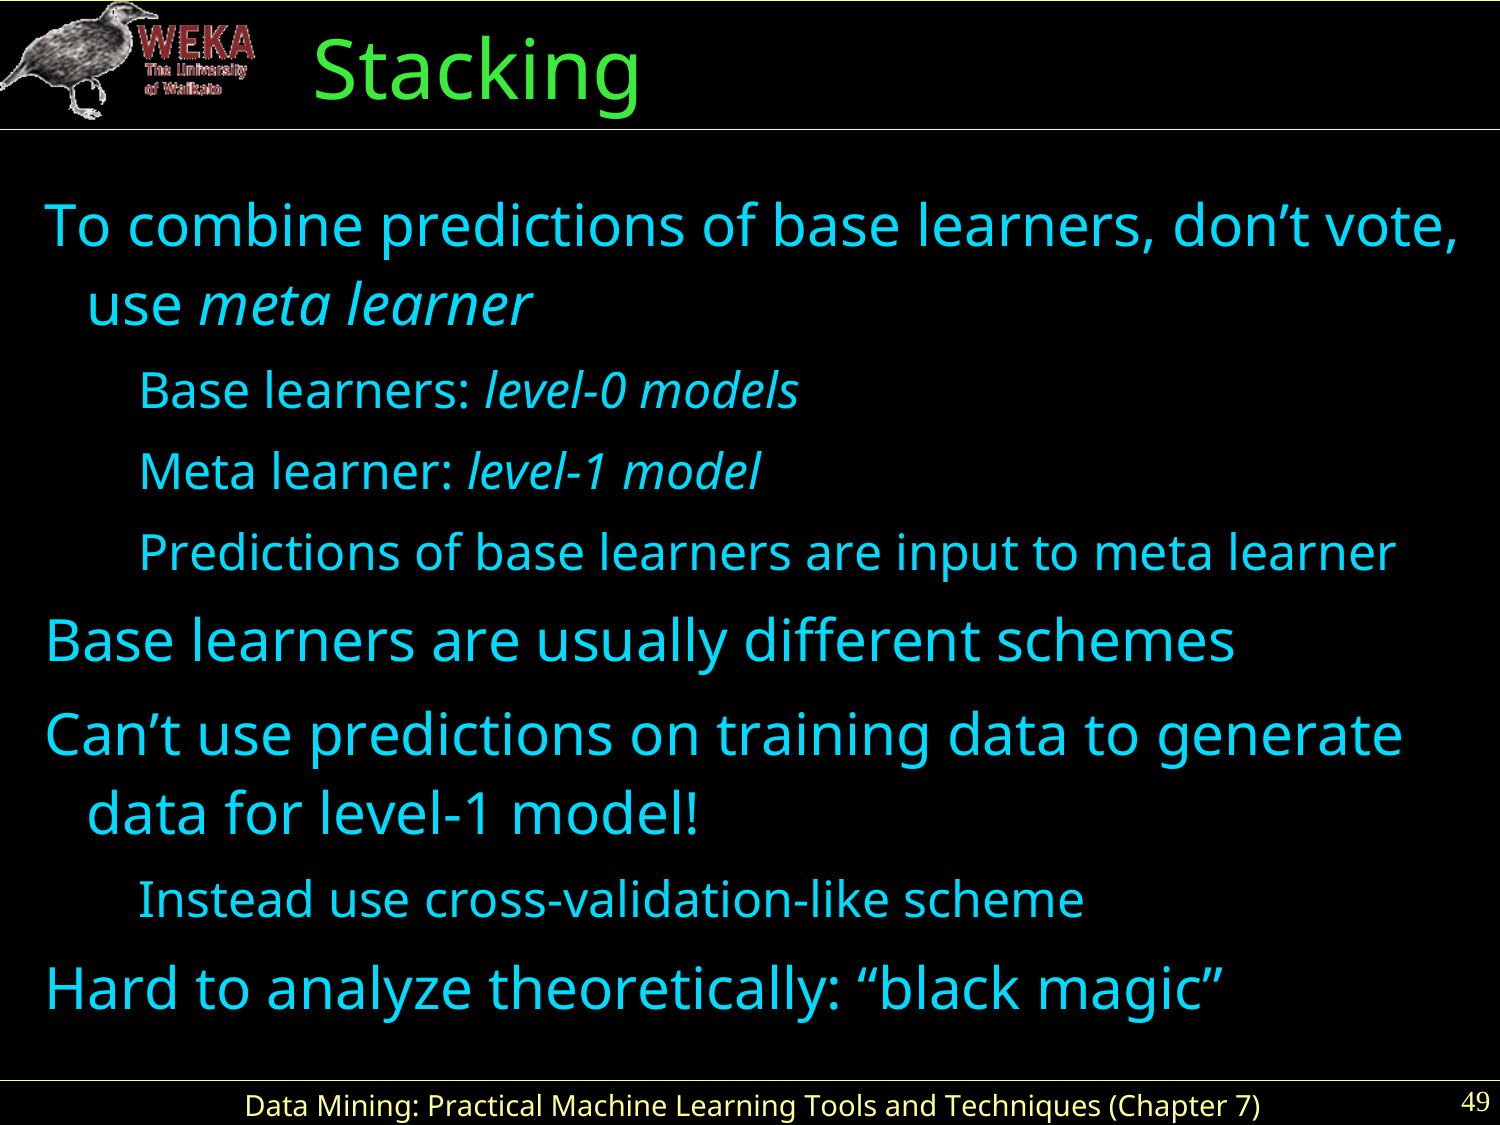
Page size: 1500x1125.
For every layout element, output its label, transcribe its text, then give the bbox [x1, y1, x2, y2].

text_box To combine predictions of base learners, don’t vote, use meta learner Base learners: level-0 models Meta learner: level-1 model Predictions of base learners are input to meta learner Base learners are usually different schemes Can’t use predictions on training data to generate data for level-1 model! Instead use cross-validation-like scheme Hard to analyze theoretically: “black magic” [29, 177, 1477, 915]
title Stacking [297, 0, 1500, 148]
picture [0, 1, 266, 129]
